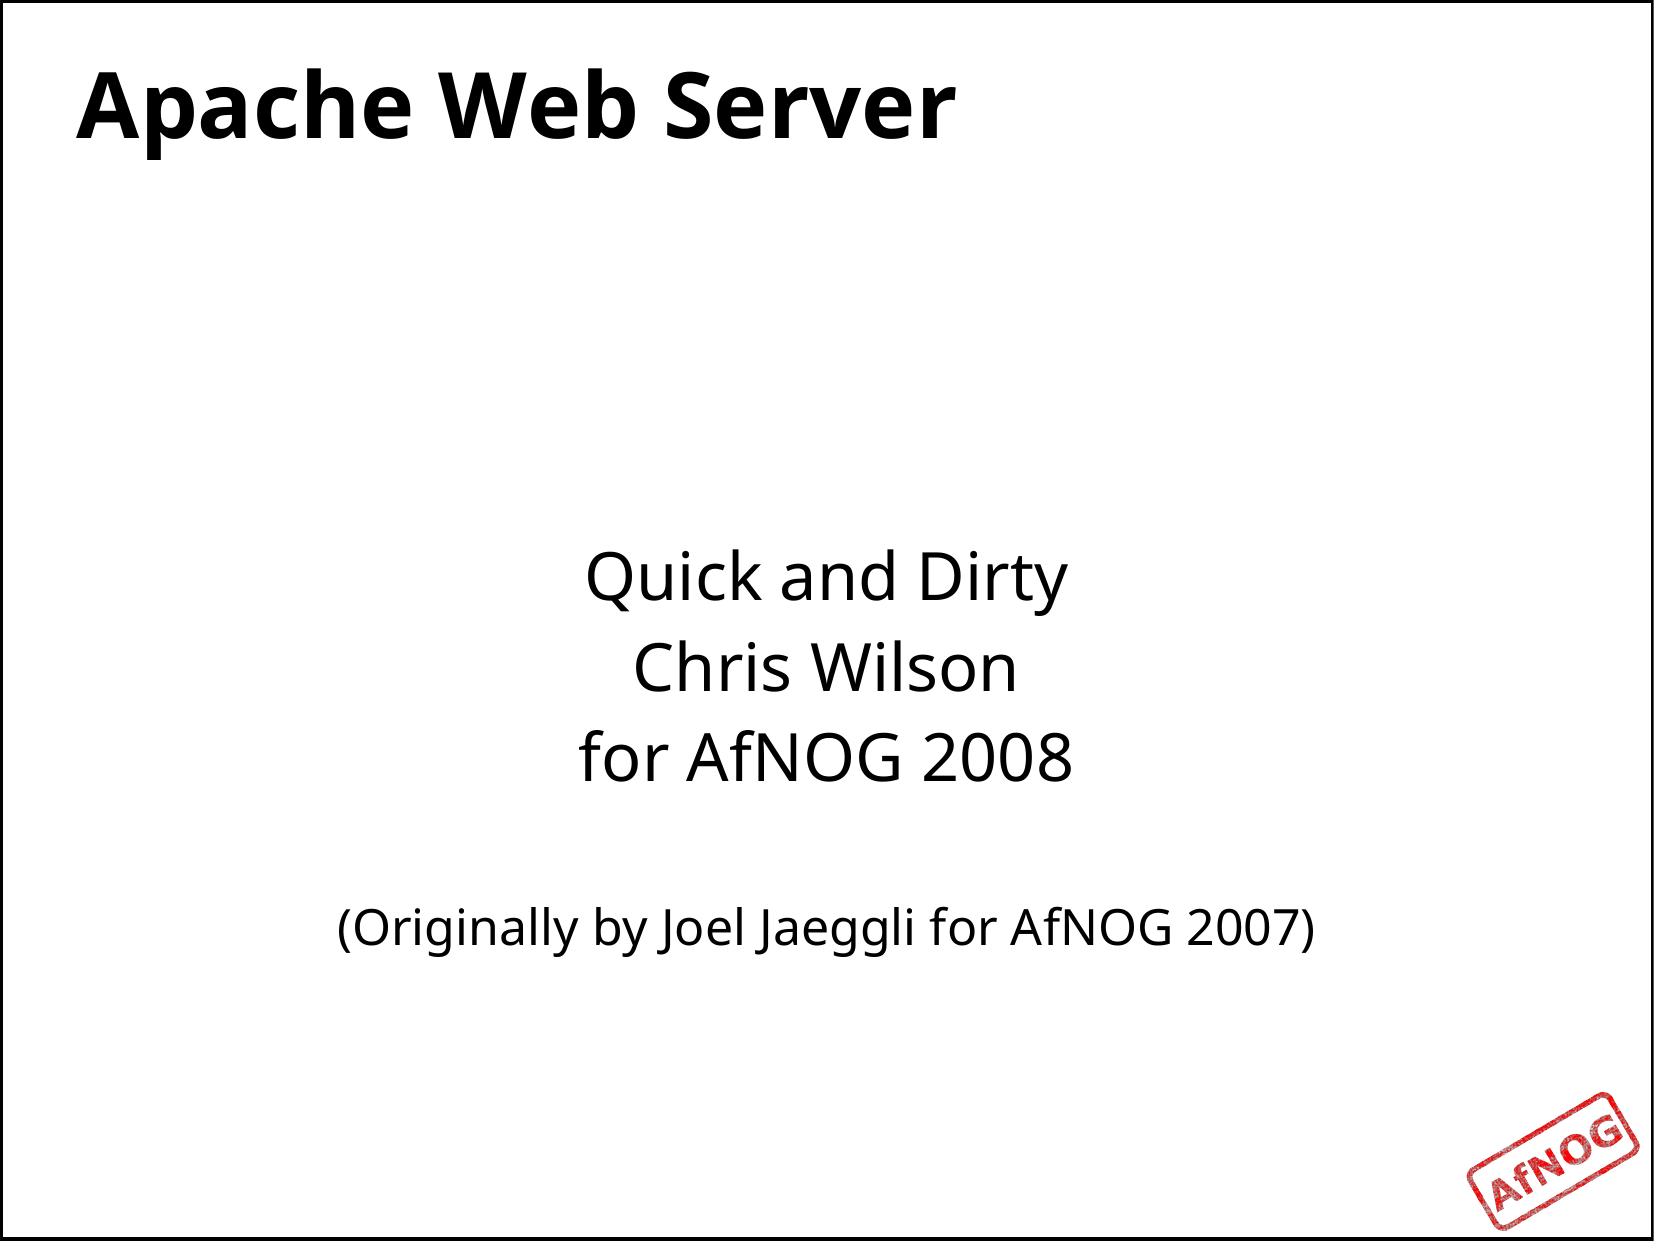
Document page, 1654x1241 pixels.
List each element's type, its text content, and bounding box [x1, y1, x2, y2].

picture [1462, 1087, 1644, 1235]
subtitle Quick and Dirty Chris Wilson for AfNOG 2008 (Originally by Joel Jaeggli for AfNOG 2007) [82, 290, 1571, 1109]
title Apache Web Server [76, 0, 1565, 208]
